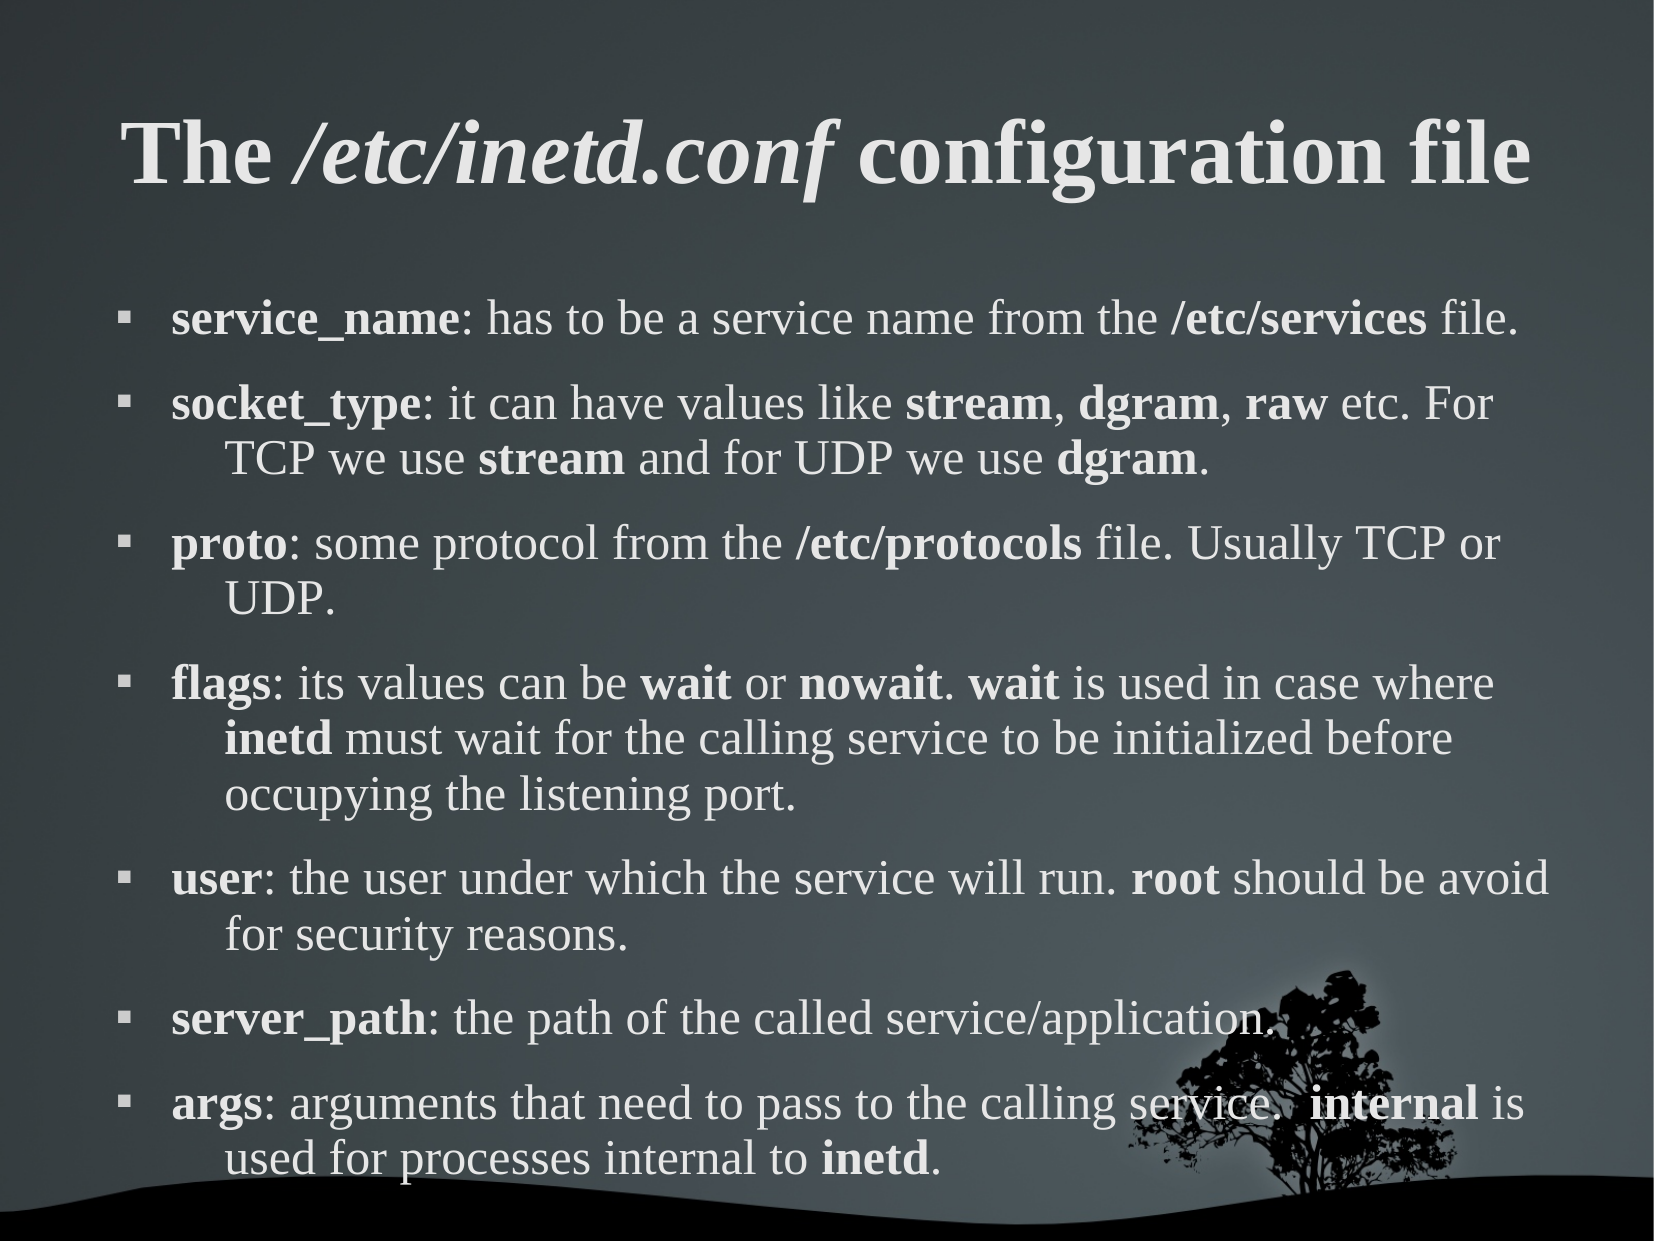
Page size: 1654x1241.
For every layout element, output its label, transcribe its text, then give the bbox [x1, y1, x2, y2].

picture [0, 0, 1654, 1241]
title The /etc/inetd.conf configuration file [82, 49, 1571, 257]
list service_name: has to be a service name from the /etc/services file. socket_type: it can have values like stream, dgram, raw etc. For TCP we use stream and for UDP we use dgram. proto: some protocol from the /etc/protocols file. Usually TCP or UDP. flags: its values can be wait or nowait. wait is used in case where inetd must wait for the calling service to be initialized before occupying the listening port. user: the user under which the service will run. root should be avoid for security reasons. server_path: the path of the called service/application. args: arguments that need to pass to the calling service. internal is used for processes internal to inetd. [82, 290, 1571, 1241]
